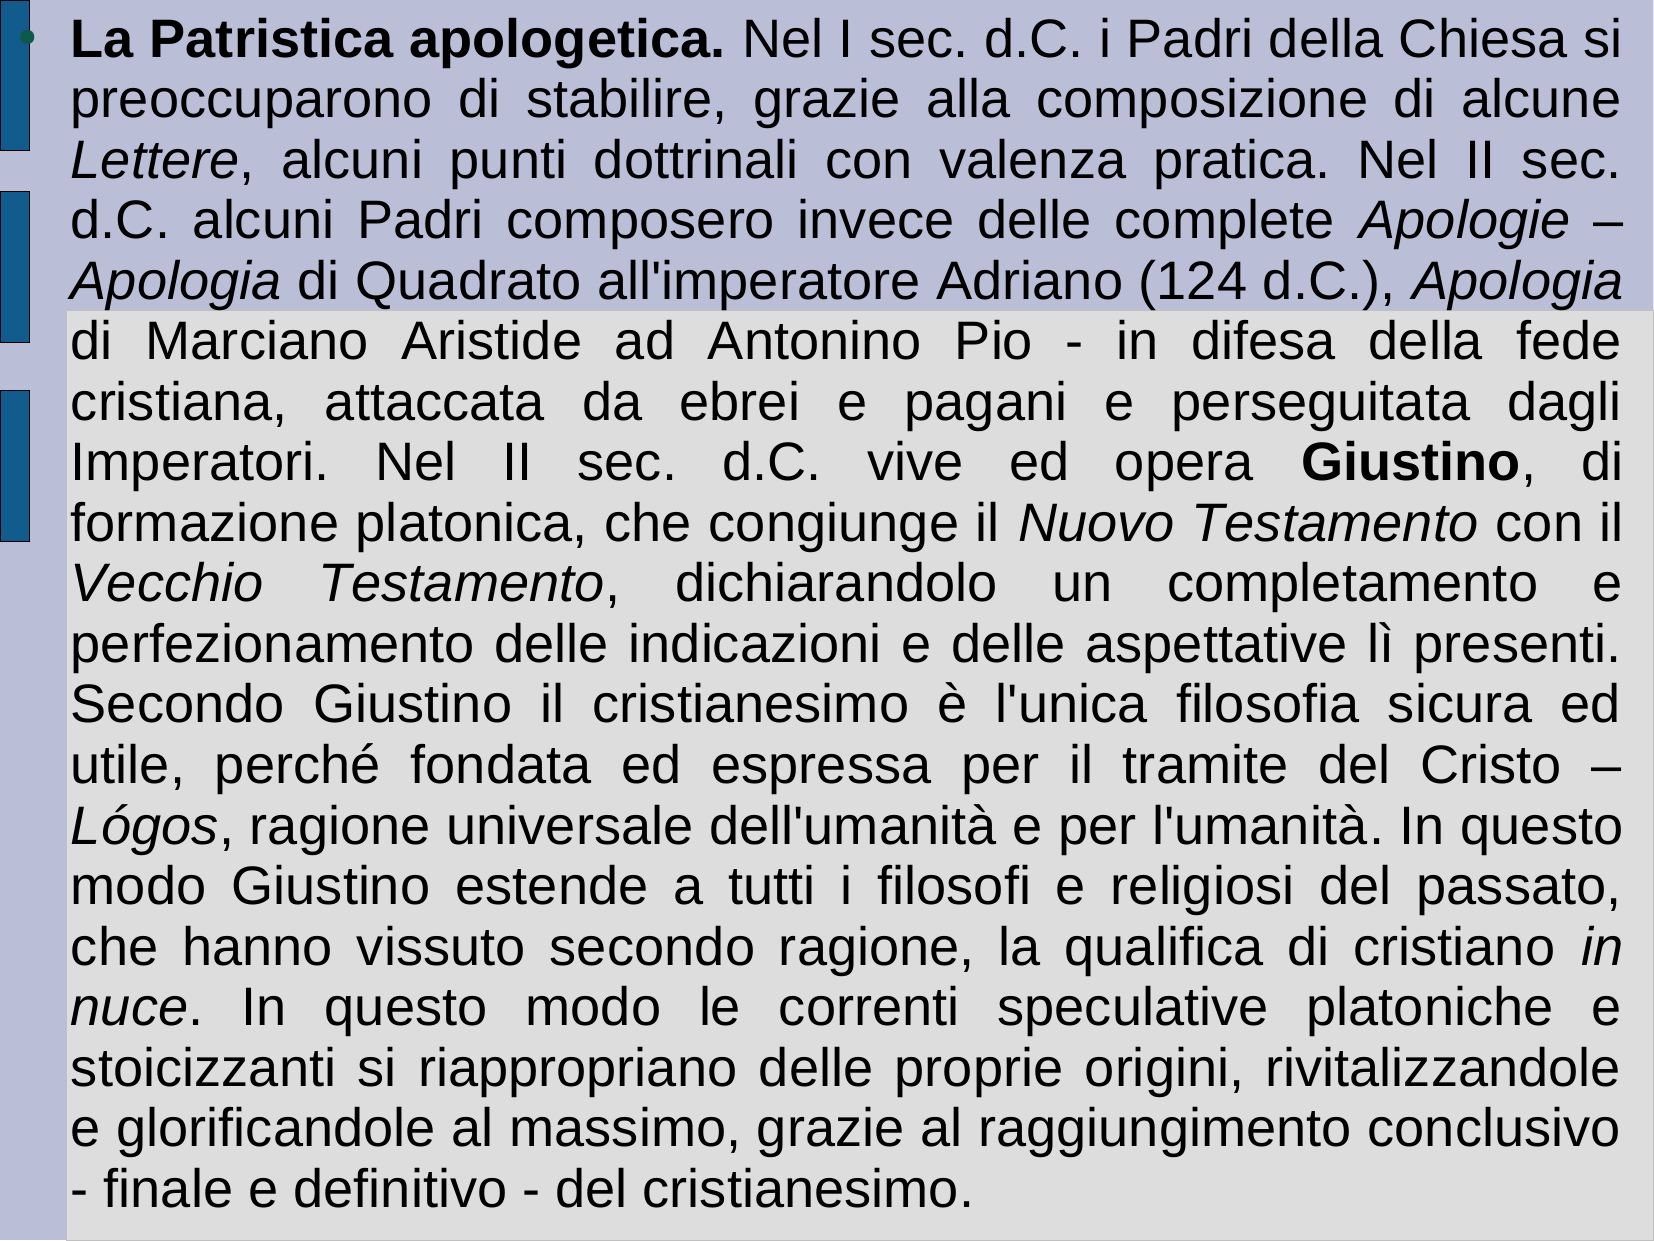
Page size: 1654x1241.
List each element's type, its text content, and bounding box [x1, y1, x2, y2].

list La Patristica apologetica. Nel I sec. d.C. i Padri della Chiesa si preoccuparono di stabilire, grazie alla composizione di alcune Lettere, alcuni punti dottrinali con valenza pratica. Nel II sec. d.C. alcuni Padri composero invece delle complete Apologie – Apologia di Quadrato all'imperatore Adriano (124 d.C.), Apologia di Marciano Aristide ad Antonino Pio - in difesa della fede cristiana, attaccata da ebrei e pagani e perseguitata dagli Imperatori. Nel II sec. d.C. vive ed opera Giustino, di formazione platonica, che congiunge il Nuovo Testamento con il Vecchio Testamento, dichiarandolo un completamento e perfezionamento delle indicazioni e delle aspettative lì presenti. Secondo Giustino il cristianesimo è l'unica filosofia sicura ed utile, perché fondata ed espressa per il tramite del Cristo – Lógos, ragione universale dell'umanità e per l'umanità. In questo modo Giustino estende a tutti i filosofi e religiosi del passato, che hanno vissuto secondo ragione, la qualifica di cristiano in nuce. In questo modo le correnti speculative platoniche e stoicizzanti si riappropriano delle proprie origini, rivitalizzandole e glorificandole al massimo, grazie al raggiungimento conclusivo - finale e definitivo - del cristianesimo. [0, 8, 1625, 1223]
